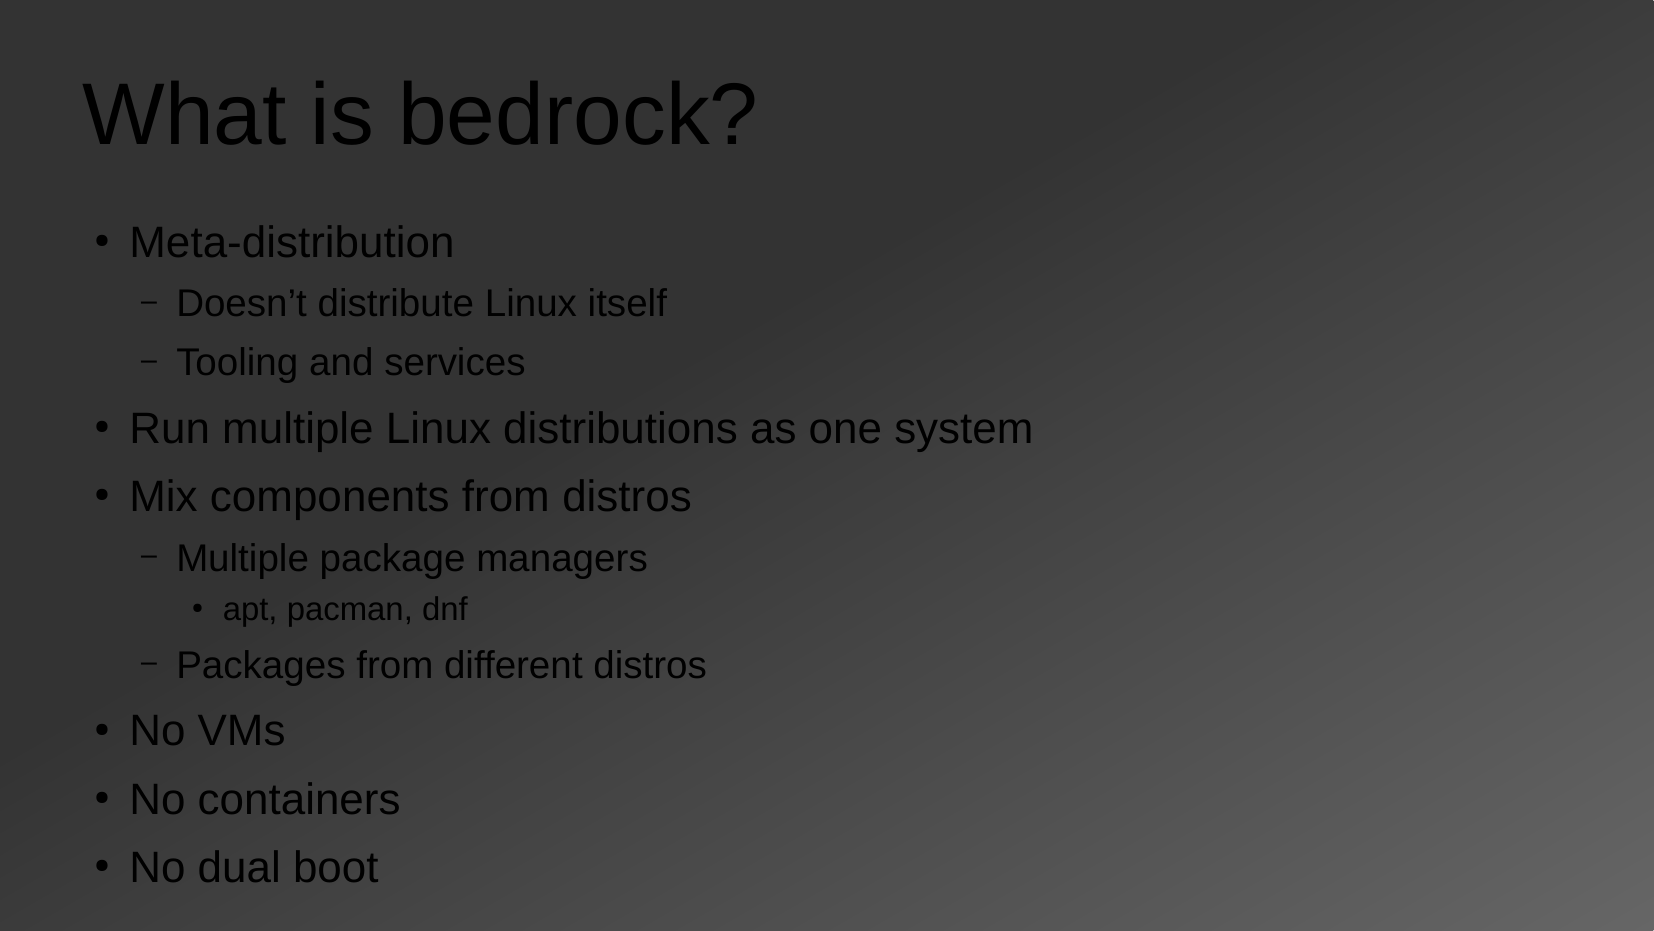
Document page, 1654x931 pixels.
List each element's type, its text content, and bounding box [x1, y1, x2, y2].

list Meta-distribution Doesn’t distribute Linux itself Tooling and services Run multiple Linux distributions as one system Mix components from distros Multiple package managers apt, pacman, dnf Packages from different distros No VMs No containers No dual boot [82, 217, 1571, 901]
title What is bedrock? [82, 37, 1571, 193]
